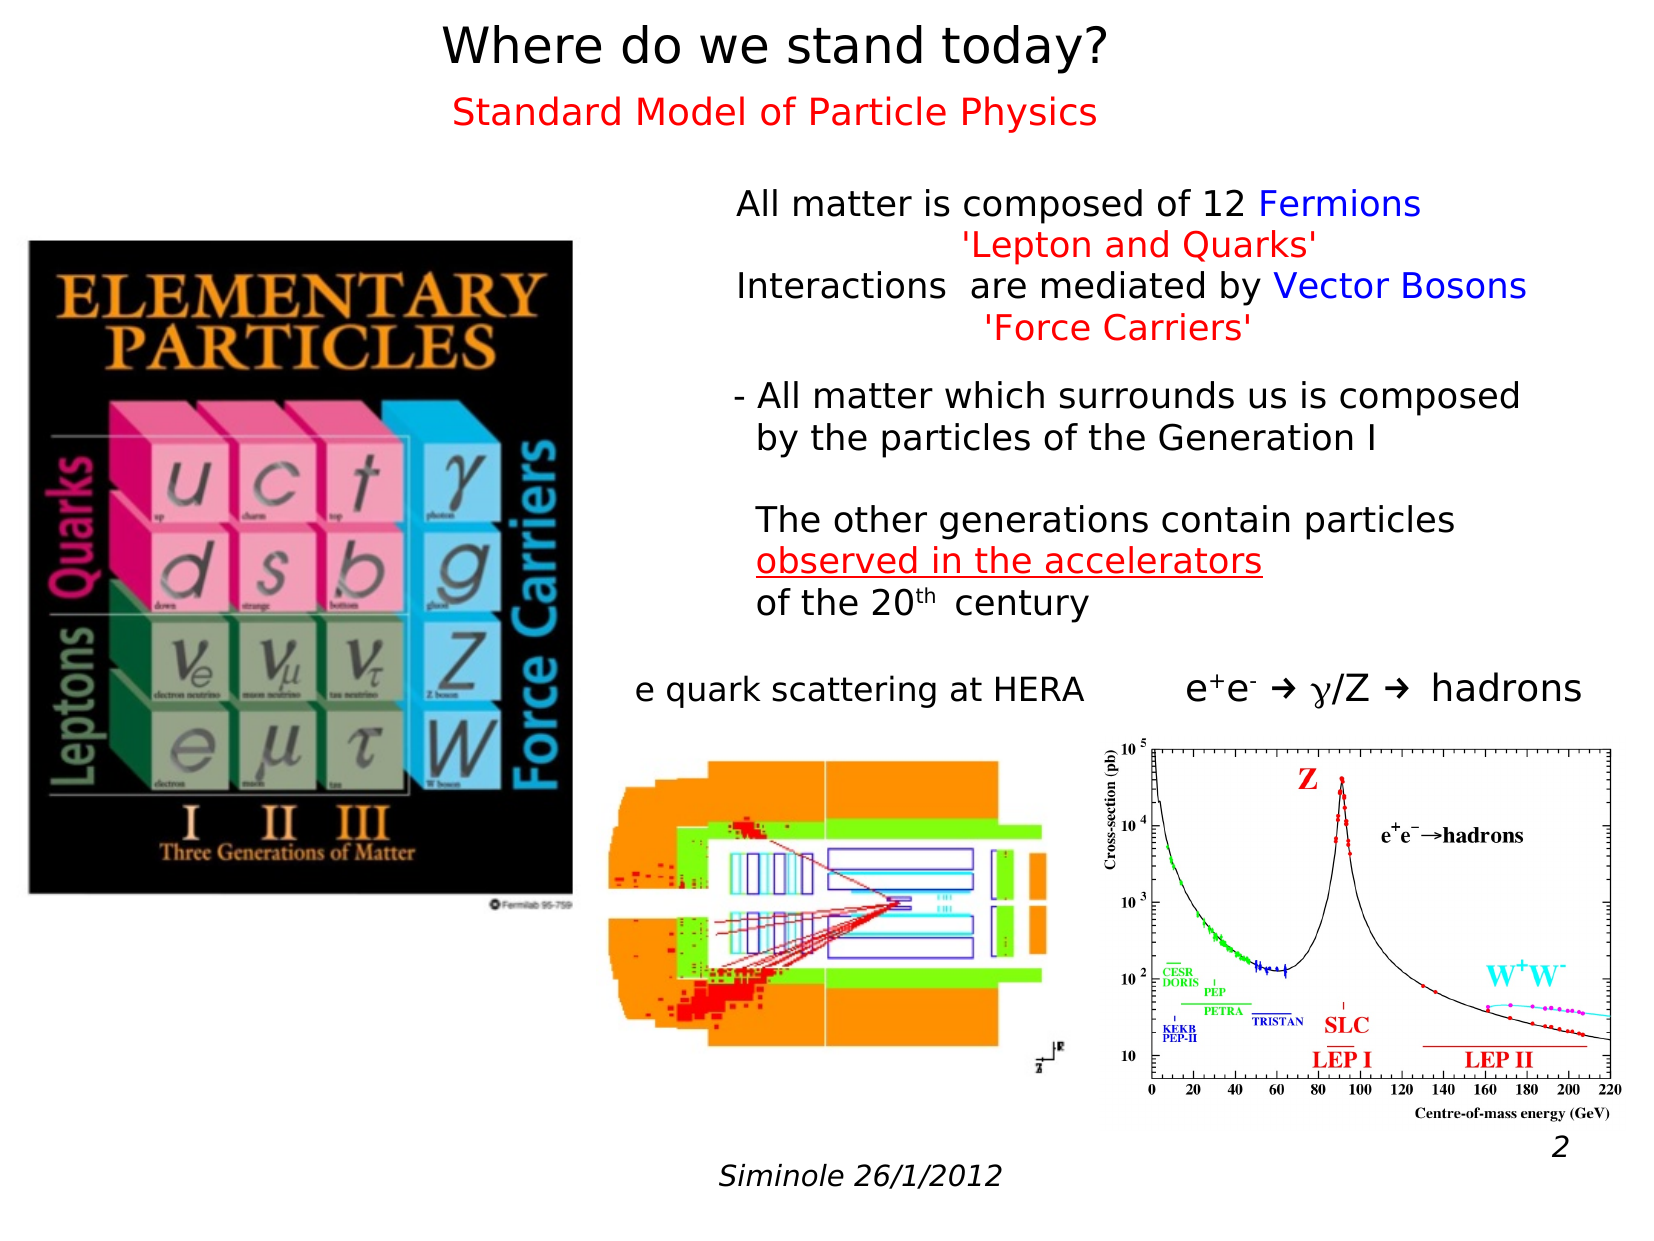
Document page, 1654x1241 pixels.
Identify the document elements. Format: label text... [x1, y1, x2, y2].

text_box Standard Model of Particle Physics [437, 82, 1112, 142]
text_box Where do we stand today? [426, 9, 1125, 84]
text_box e+e- → γ/Z → hadrons [1170, 659, 1637, 722]
text_box All matter is composed of 12 Fermions 'Lepton and Quarks' Interactions are mediated by Vector Bosons 'Force Carriers' [698, 176, 1611, 398]
text_box - All matter which surrounds us is composed by the particles of the Generation I The other generations contain particles observed in the accelerators of the 20th century [718, 368, 1552, 674]
picture [1099, 736, 1626, 1131]
text_box e quark scattering at HERA [619, 663, 1111, 717]
picture [5, 224, 1090, 1086]
